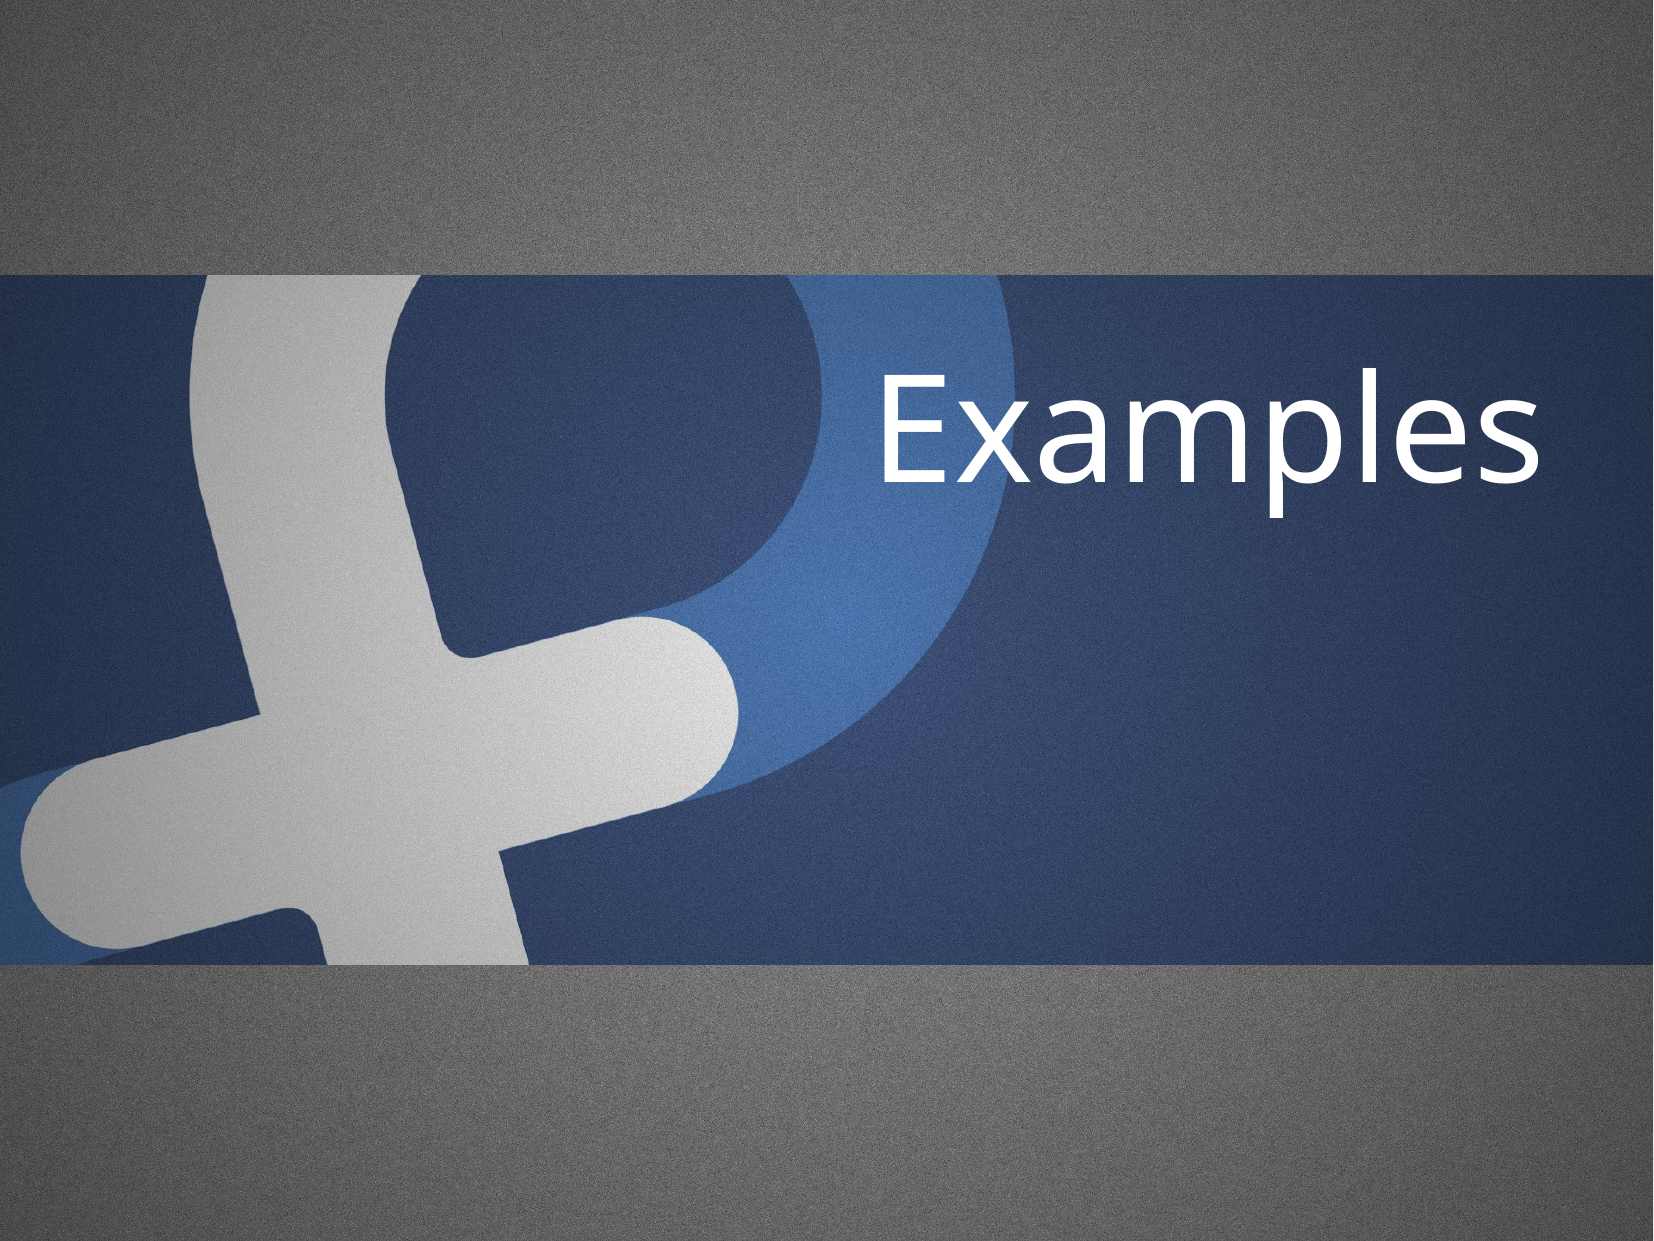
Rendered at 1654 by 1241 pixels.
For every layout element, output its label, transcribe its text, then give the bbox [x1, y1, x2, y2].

picture [0, 0, 1654, 1241]
text_box Examples [445, 315, 1561, 655]
